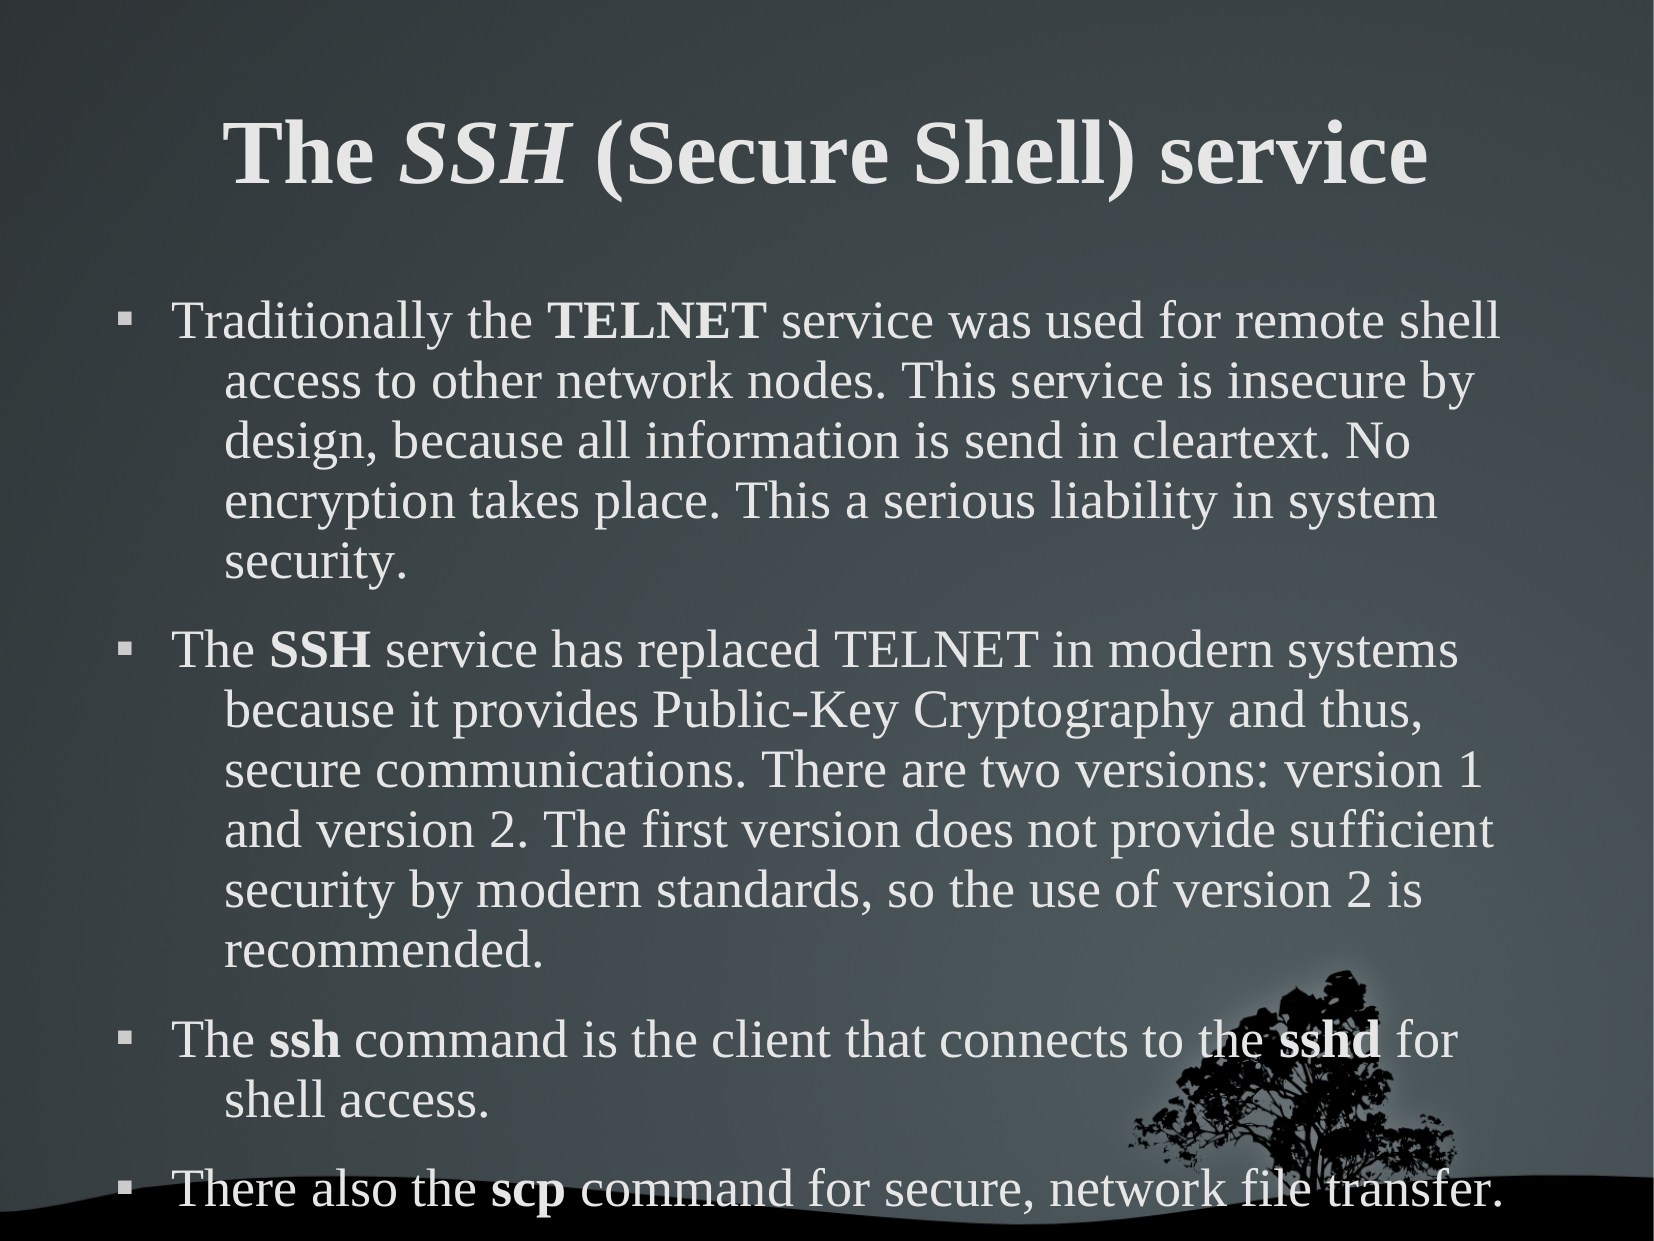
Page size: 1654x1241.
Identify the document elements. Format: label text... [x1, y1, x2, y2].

title The SSH (Secure Shell) service [82, 49, 1571, 257]
picture [0, 0, 1654, 1241]
list Traditionally the TELNET service was used for remote shell access to other network nodes. This service is insecure by design, because all information is send in cleartext. No encryption takes place. This a serious liability in system security. The SSH service has replaced TELNET in modern systems because it provides Public-Key Cryptography and thus, secure communications. There are two versions: version 1 and version 2. The first version does not provide sufficient security by modern standards, so the use of version 2 is recommended. The ssh command is the client that connects to the sshd for shell access. There also the scp command for secure, network file transfer. [82, 290, 1571, 1219]
